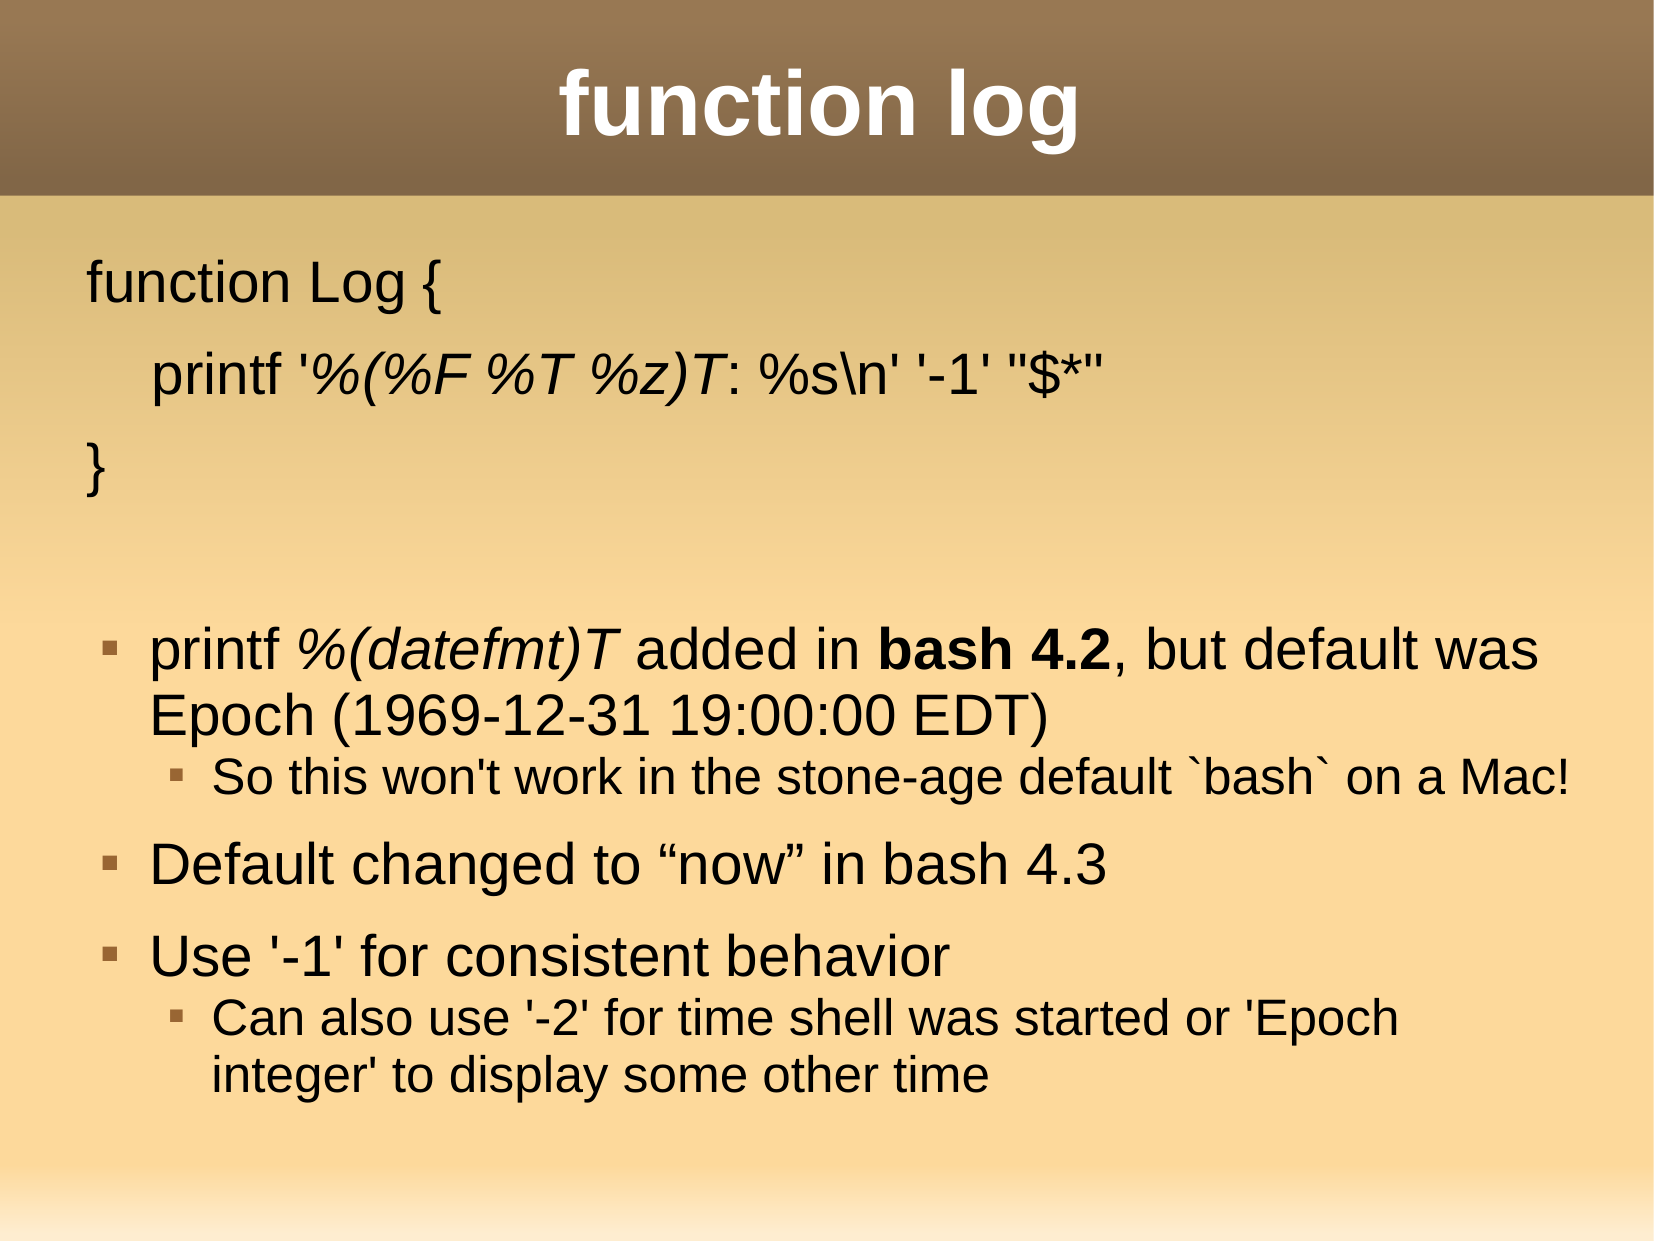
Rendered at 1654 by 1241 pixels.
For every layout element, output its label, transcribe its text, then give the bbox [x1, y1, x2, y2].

list function Log { printf '%(%F %T %z)T: %s\n' '-1' "$*" } printf %(datefmt)T added in bash 4.2, but default was Epoch (1969-12-31 19:00:00 EDT) So this won't work in the stone-age default `bash` on a Mac! Default changed to “now” in bash 4.3 Use '-1' for consistent behavior Can also use '-2' for time shell was started or 'Epoch integer' to display some other time [86, 249, 1575, 1163]
picture [0, 0, 1654, 1241]
title function log [76, 0, 1565, 208]
